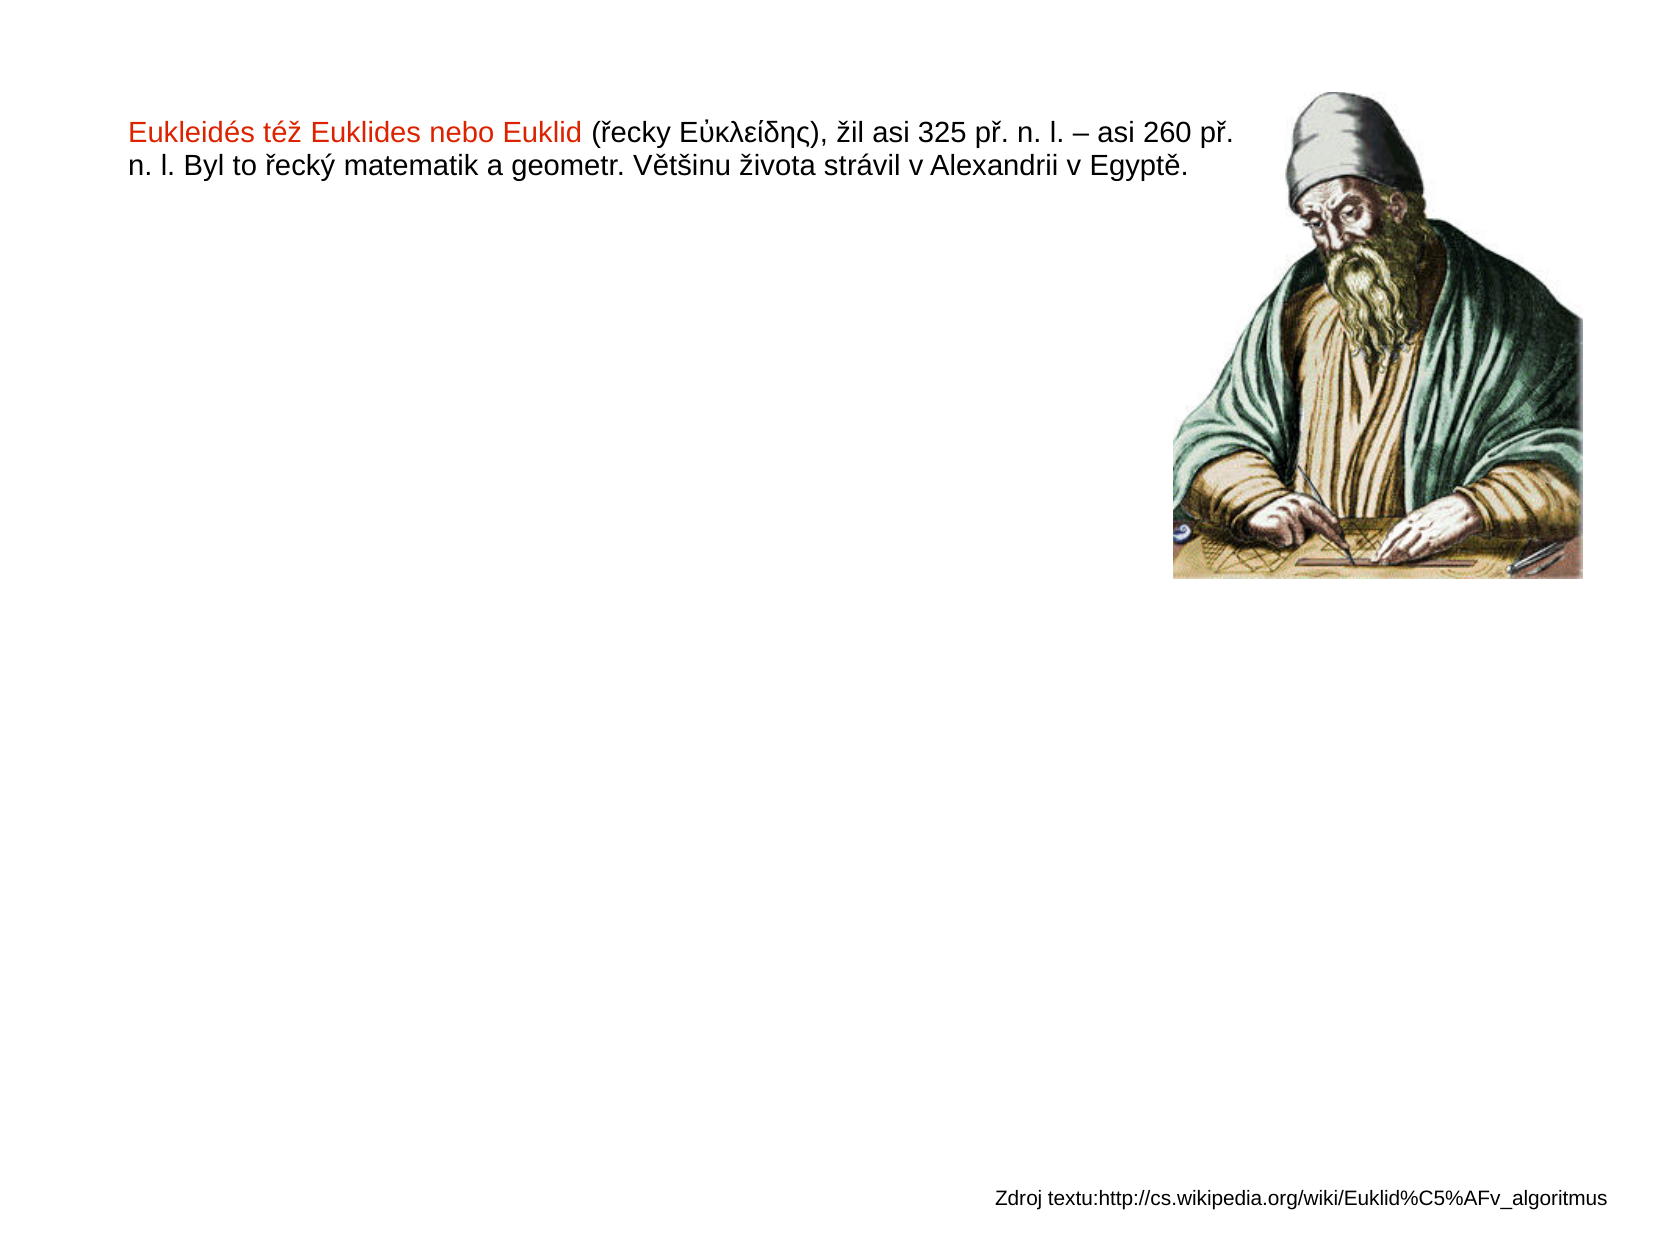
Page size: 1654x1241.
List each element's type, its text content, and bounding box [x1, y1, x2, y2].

text_box Eukleidés též Euklides nebo Euklid (řecky Εὐκλείδης), žil asi 325 př. n. l. – asi 260 př. n. l. Byl to řecký matematik a geometr. Většinu života strávil v Alexandrii v Egyptě. [113, 108, 1260, 189]
picture [1173, 92, 1583, 579]
text_box Zdroj textu:http://cs.wikipedia.org/wiki/Euklid%C5%AFv_algoritmus [980, 1178, 1630, 1217]
